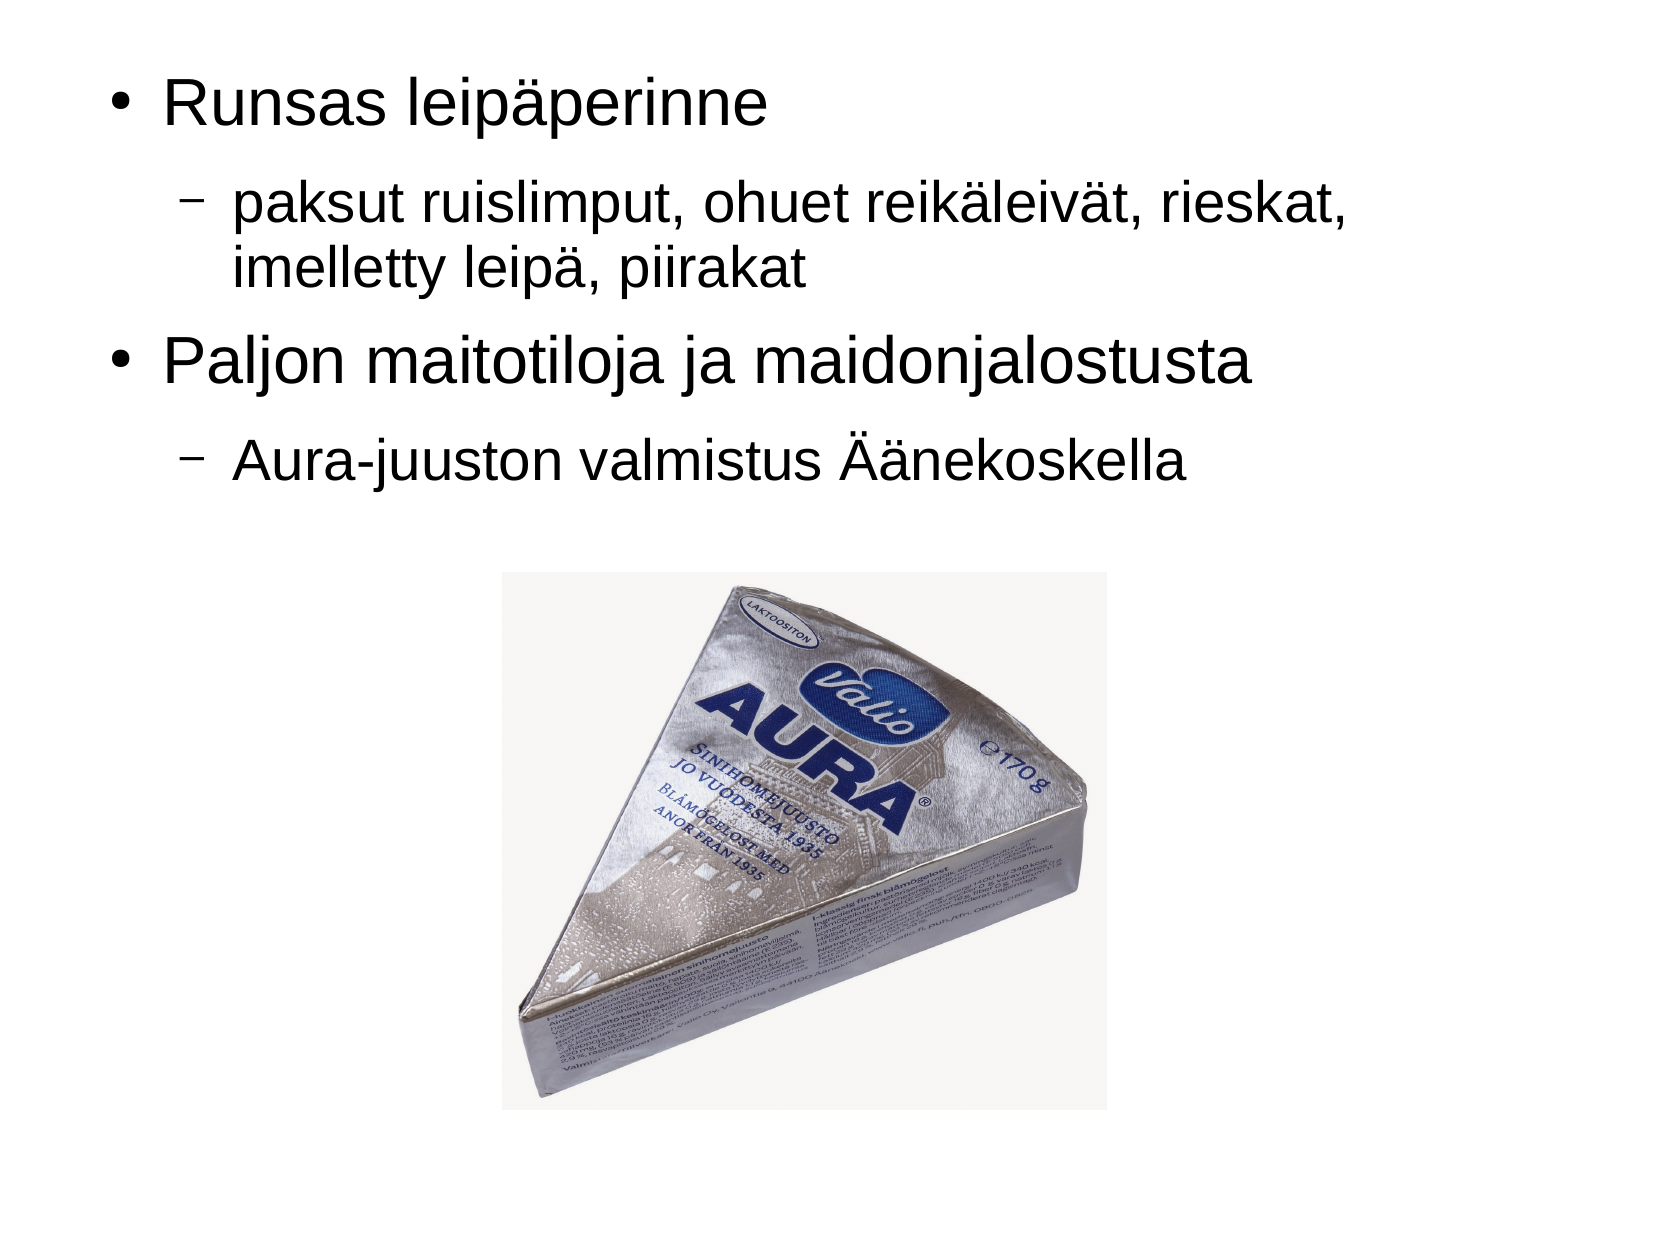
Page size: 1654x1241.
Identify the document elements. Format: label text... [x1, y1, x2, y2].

list Runsas leipäperinne paksut ruislimput, ohuet reikäleivät, rieskat, imelletty leipä, piirakat Paljon maitotiloja ja maidonjalostusta Aura-juuston valmistus Äänekoskella [91, 65, 1578, 785]
picture [502, 785, 1107, 1110]
